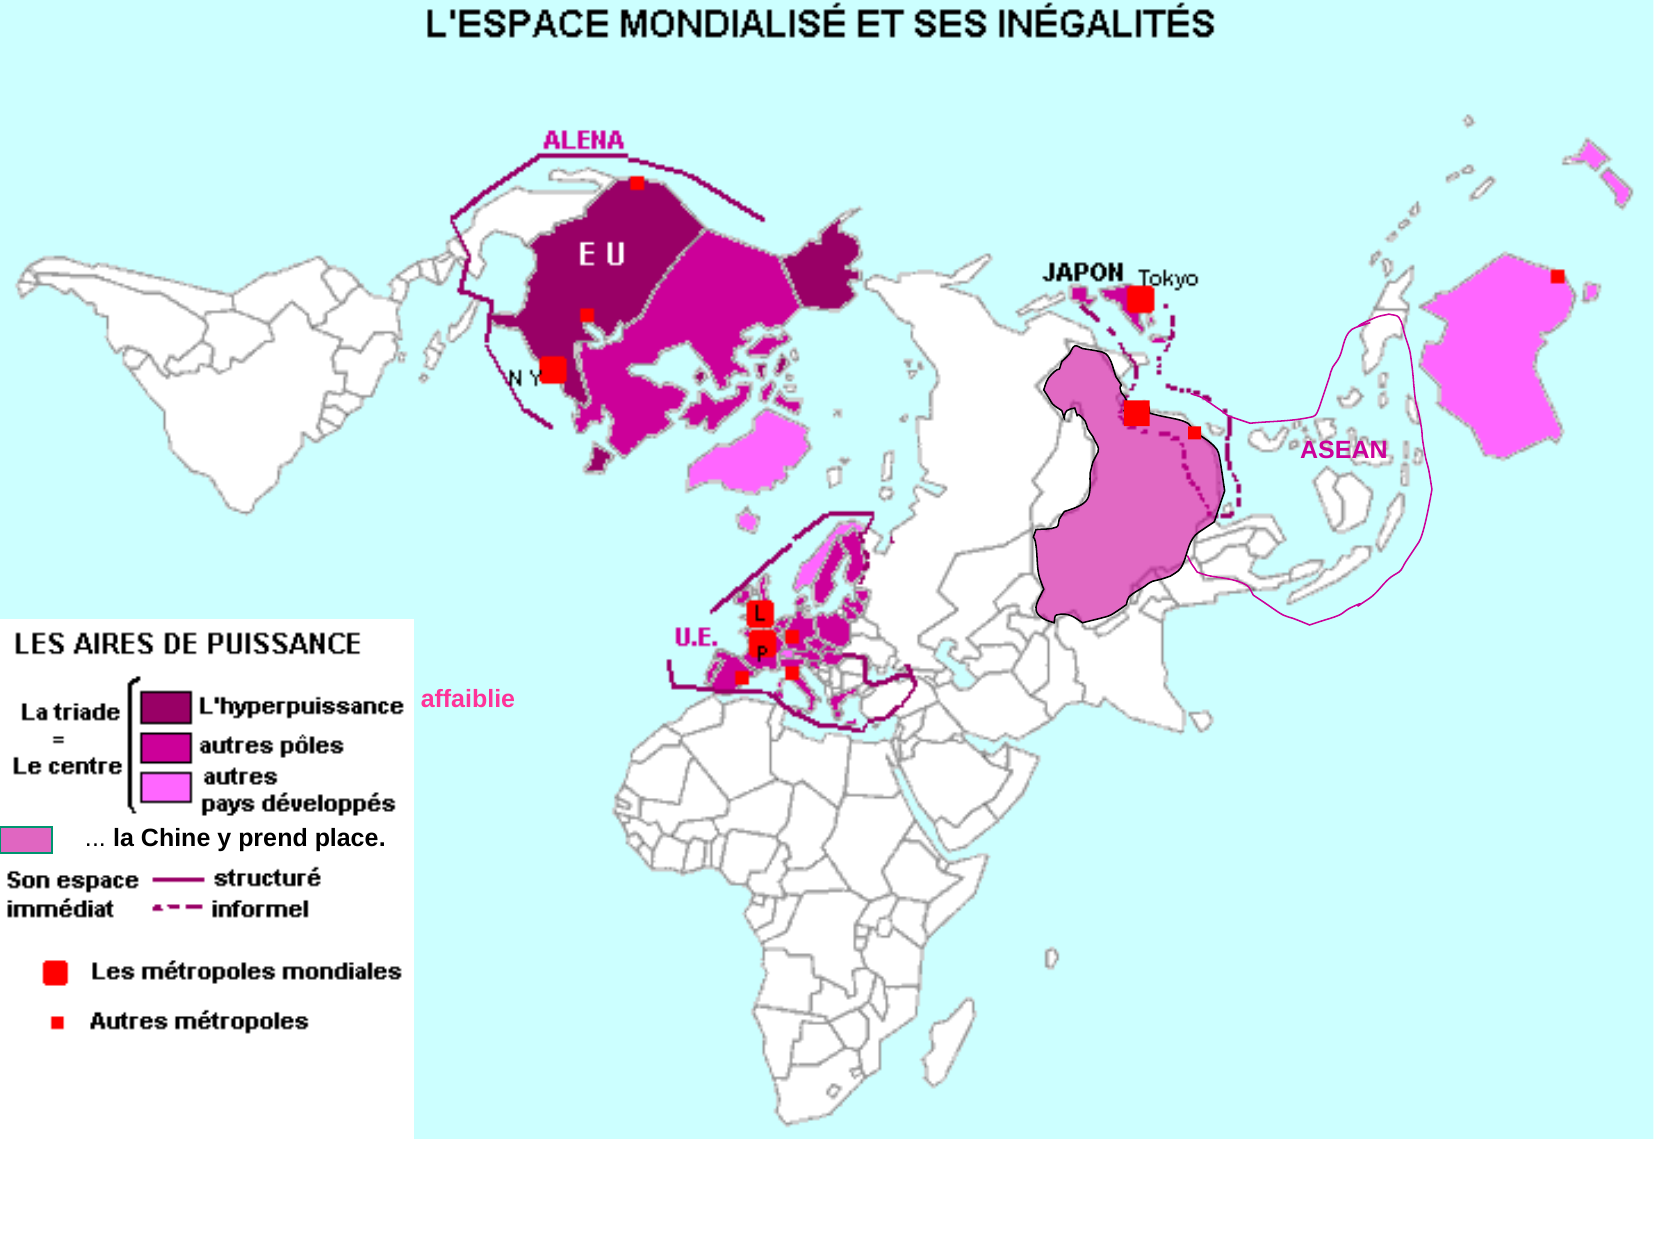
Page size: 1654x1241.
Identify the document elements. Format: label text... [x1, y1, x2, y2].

text_box ASEAN [1285, 426, 1403, 472]
picture [0, 0, 1654, 1241]
text_box [2, 829, 50, 851]
text_box ... la Chine y prend place. [70, 813, 402, 860]
text_box [1033, 345, 1225, 623]
text_box affaiblie [406, 675, 531, 721]
